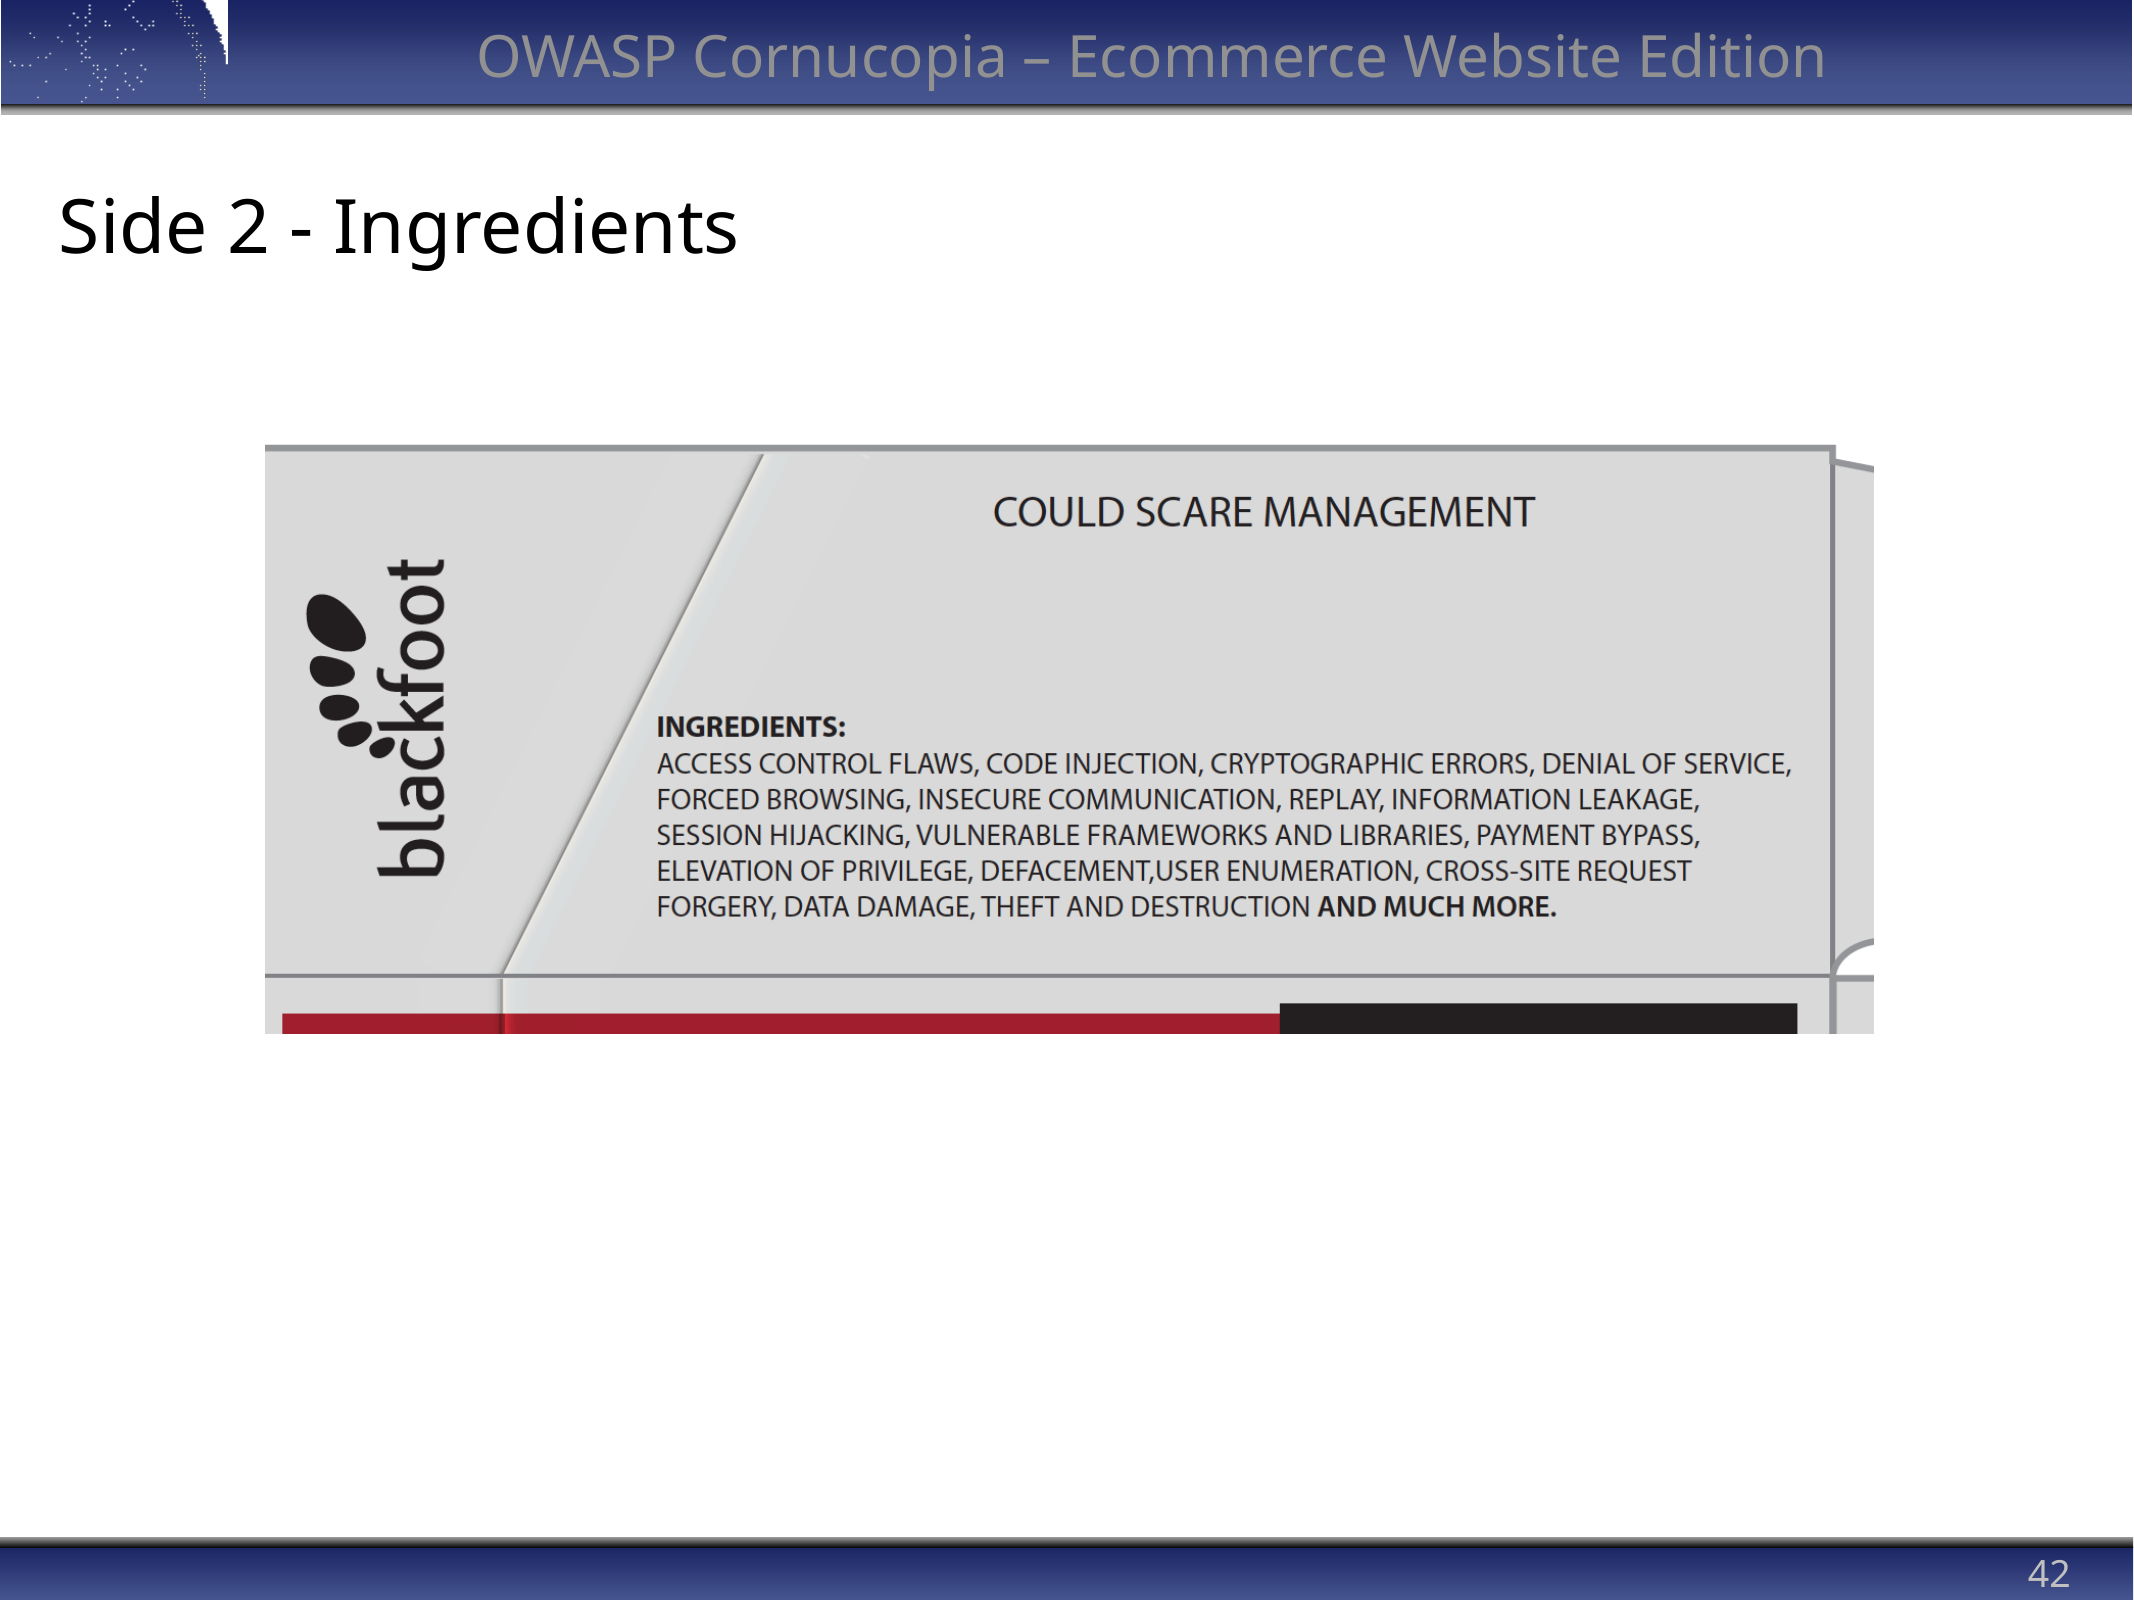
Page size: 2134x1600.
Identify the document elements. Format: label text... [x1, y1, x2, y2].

title Side 2 - Ingredients [58, 124, 2126, 325]
picture [265, 408, 1874, 1034]
